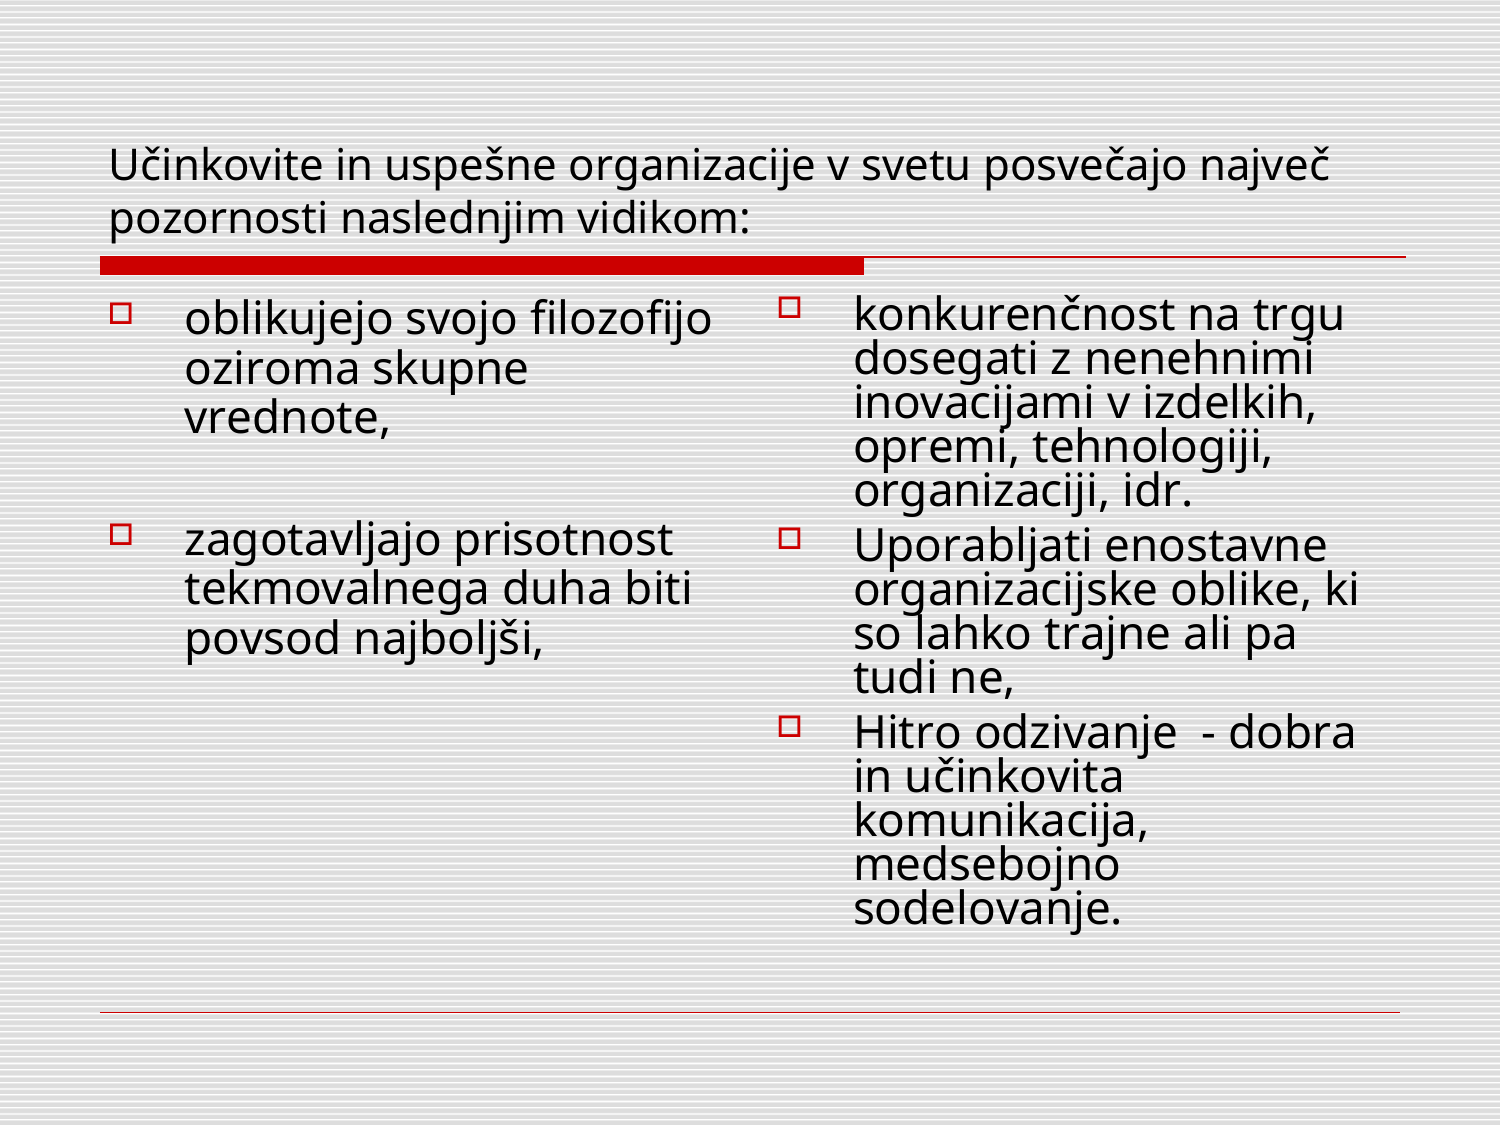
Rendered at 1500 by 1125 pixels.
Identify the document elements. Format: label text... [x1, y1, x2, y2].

picture [0, 0, 1500, 1125]
list konkurenčnost na trgu dosegati z nenehnimi inovacijami v izdelkih, opremi, tehnologiji, organizaciji, idr. Uporabljati enostavne organizacijske oblike, ki so lahko trajne ali pa tudi ne, Hitro odzivanje - dobra in učinkovita komunikacija, medsebojno sodelovanje. [761, 287, 1406, 988]
list oblikujejo svojo filozofijo oziroma skupne vrednote, zagotavljajo prisotnost tekmovalnega duha biti povsod najboljši, [92, 287, 738, 988]
title Učinkovite in uspešne organizacije v svetu posvečajo največ pozornosti naslednjim vidikom: [94, 49, 1407, 250]
